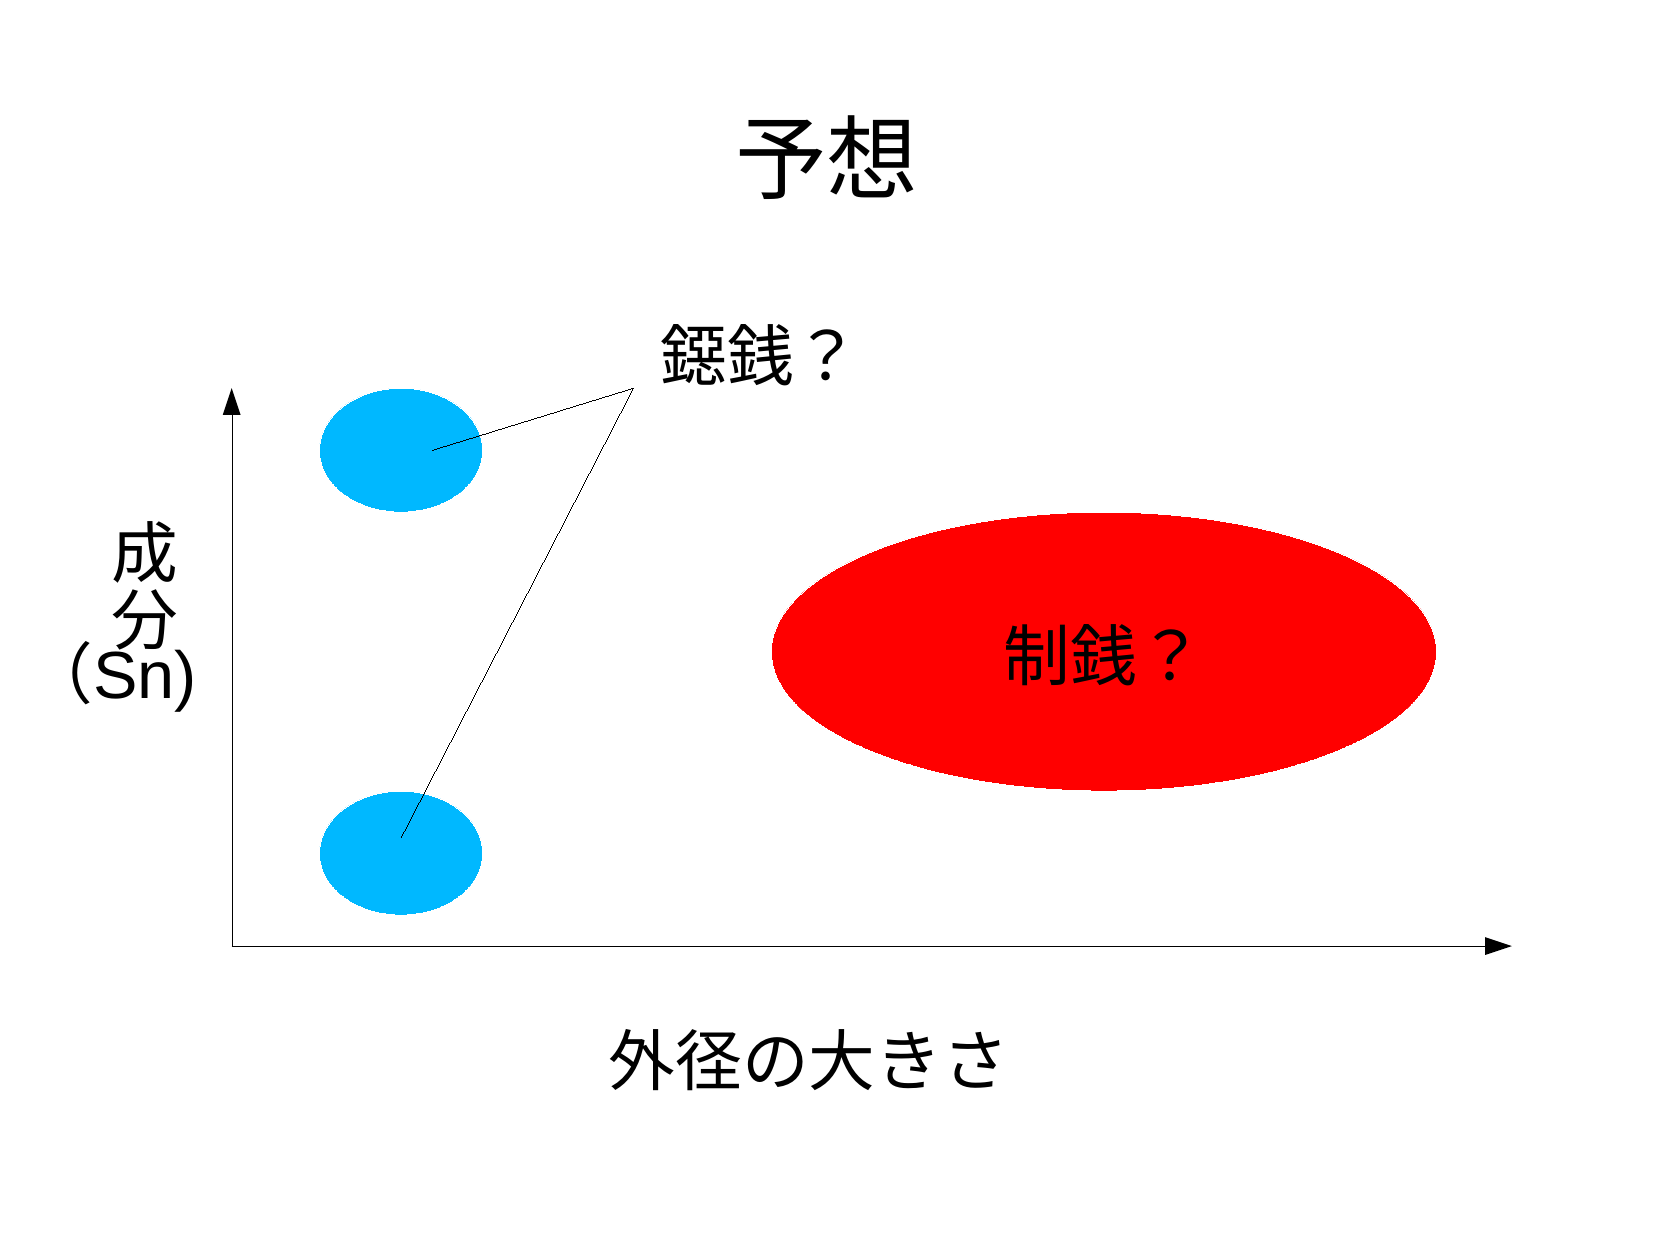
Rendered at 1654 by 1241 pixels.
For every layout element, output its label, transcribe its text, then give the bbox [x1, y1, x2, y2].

text_box 制銭？ [771, 512, 1437, 792]
title 予想 [82, 49, 1571, 257]
text_box 外径の大きさ [457, 1000, 1161, 1134]
text_box （Sn) [11, 614, 284, 716]
text_box 鐚銭？ [645, 295, 1035, 429]
text_box 成分 [82, 504, 201, 614]
text_box [319, 791, 483, 916]
text_box [319, 388, 483, 513]
